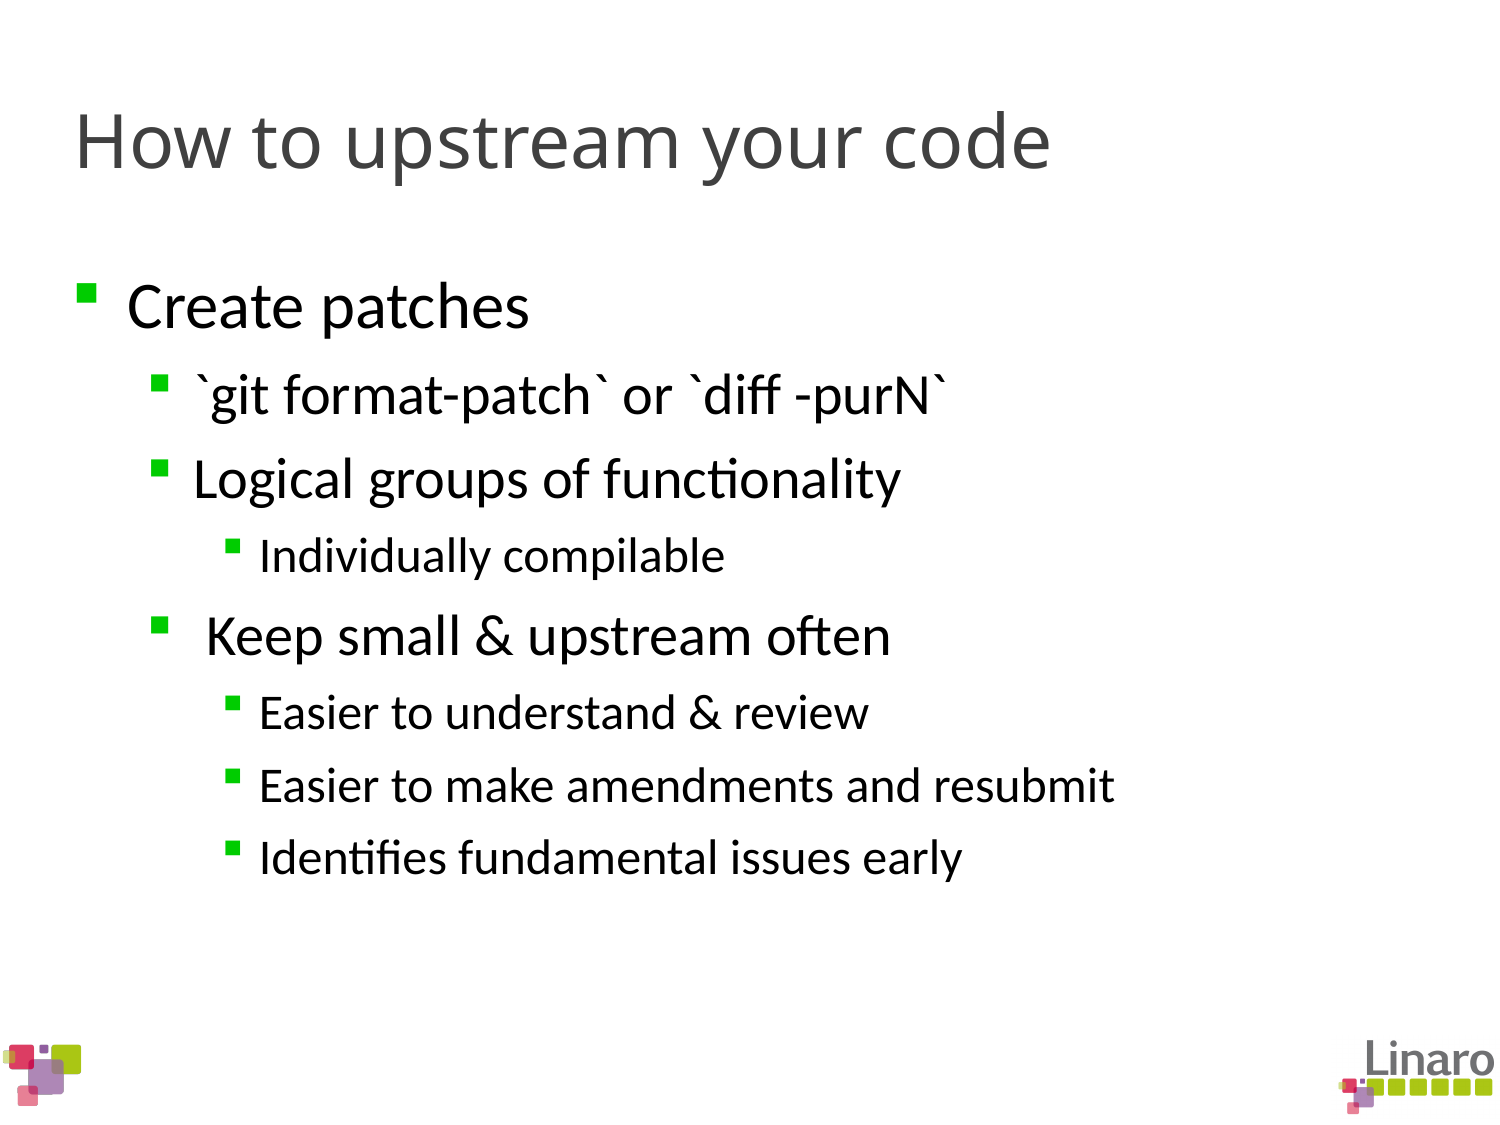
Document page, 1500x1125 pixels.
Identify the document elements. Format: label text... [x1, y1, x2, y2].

title How to upstream your code [59, 40, 1410, 237]
picture [0, 1041, 84, 1125]
list Create patches `git format-patch` or `diff -purN` Logical groups of functionality Individually compilable Keep small & upstream often Easier to understand & review Easier to make amendments and resubmit Identifies fundamental issues early [56, 254, 1426, 1034]
picture [1331, 1035, 1500, 1119]
